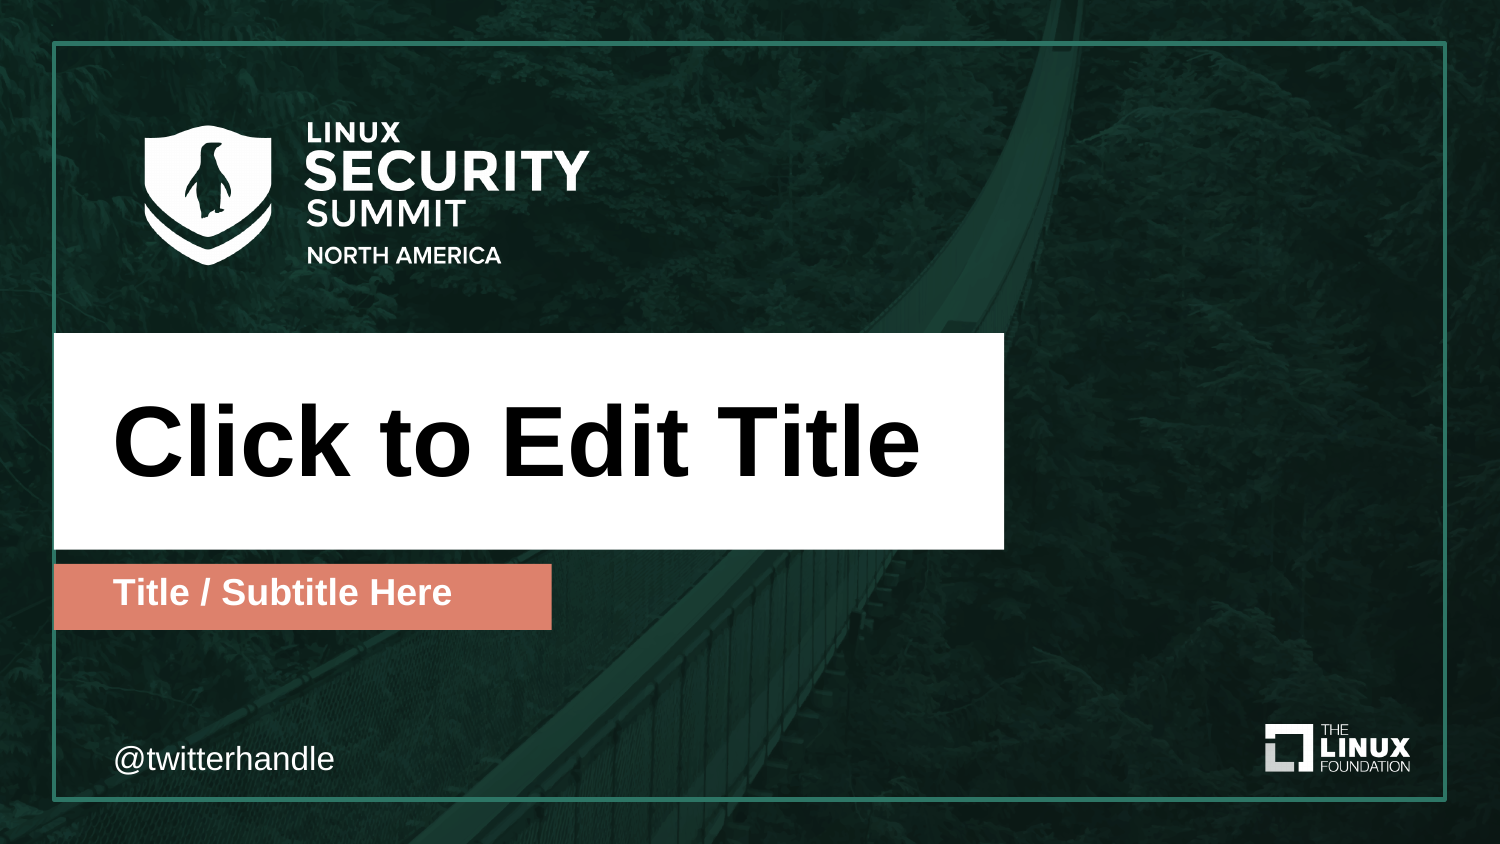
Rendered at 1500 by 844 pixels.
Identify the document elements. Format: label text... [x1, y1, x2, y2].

list Title / Subtitle Here [53, 563, 552, 630]
list Click to Edit Title [53, 333, 1005, 550]
list @twitterhandle [53, 733, 407, 800]
